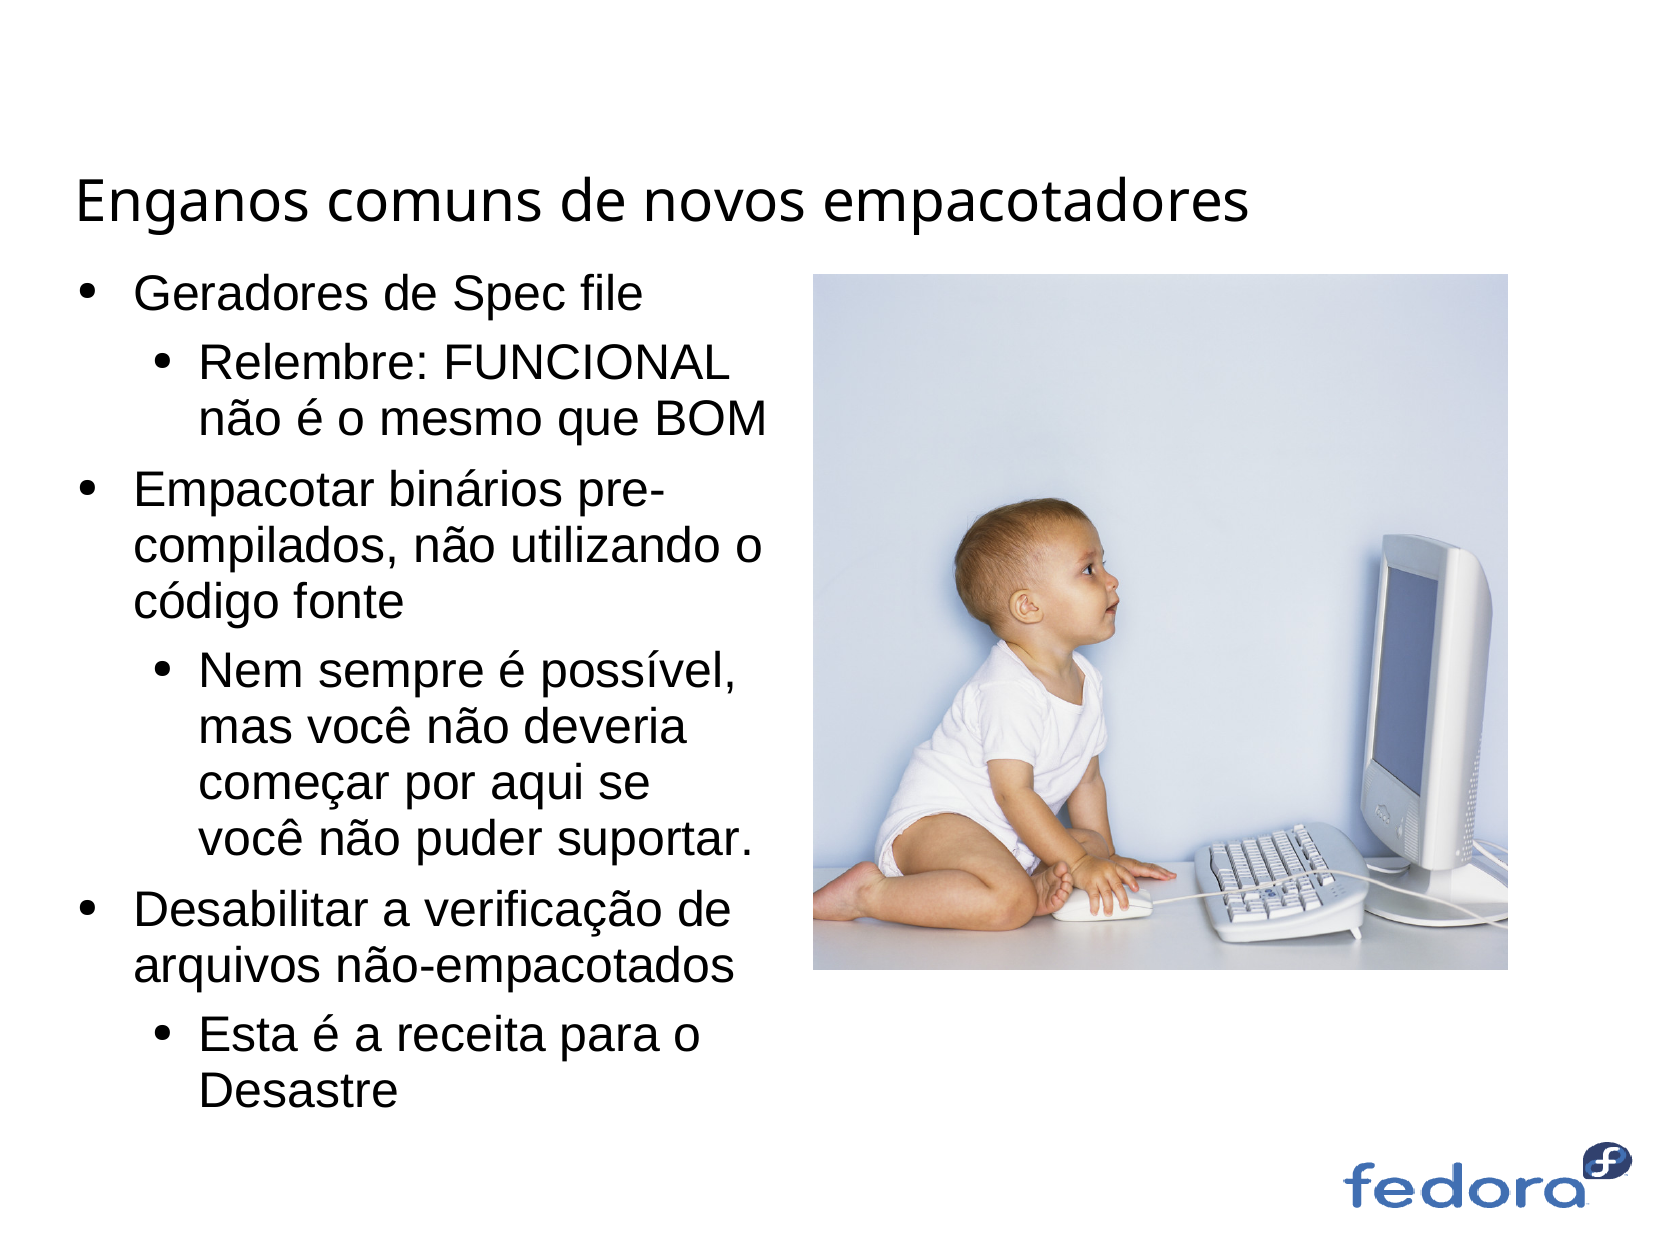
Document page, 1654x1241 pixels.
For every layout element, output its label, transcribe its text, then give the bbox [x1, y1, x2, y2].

title Enganos comuns de novos empacotadores [74, 140, 1506, 259]
list Geradores de Spec file Relembre: FUNCIONAL não é o mesmo que BOM Empacotar binários pre-compilados, não utilizando o código fonte Nem sempre é possível, mas você não deveria começar por aqui se você não puder suportar. Desabilitar a verificação de arquivos não-empacotados Esta é a receita para o Desastre [77, 264, 772, 1174]
picture [1332, 1124, 1651, 1227]
picture [813, 274, 1508, 970]
